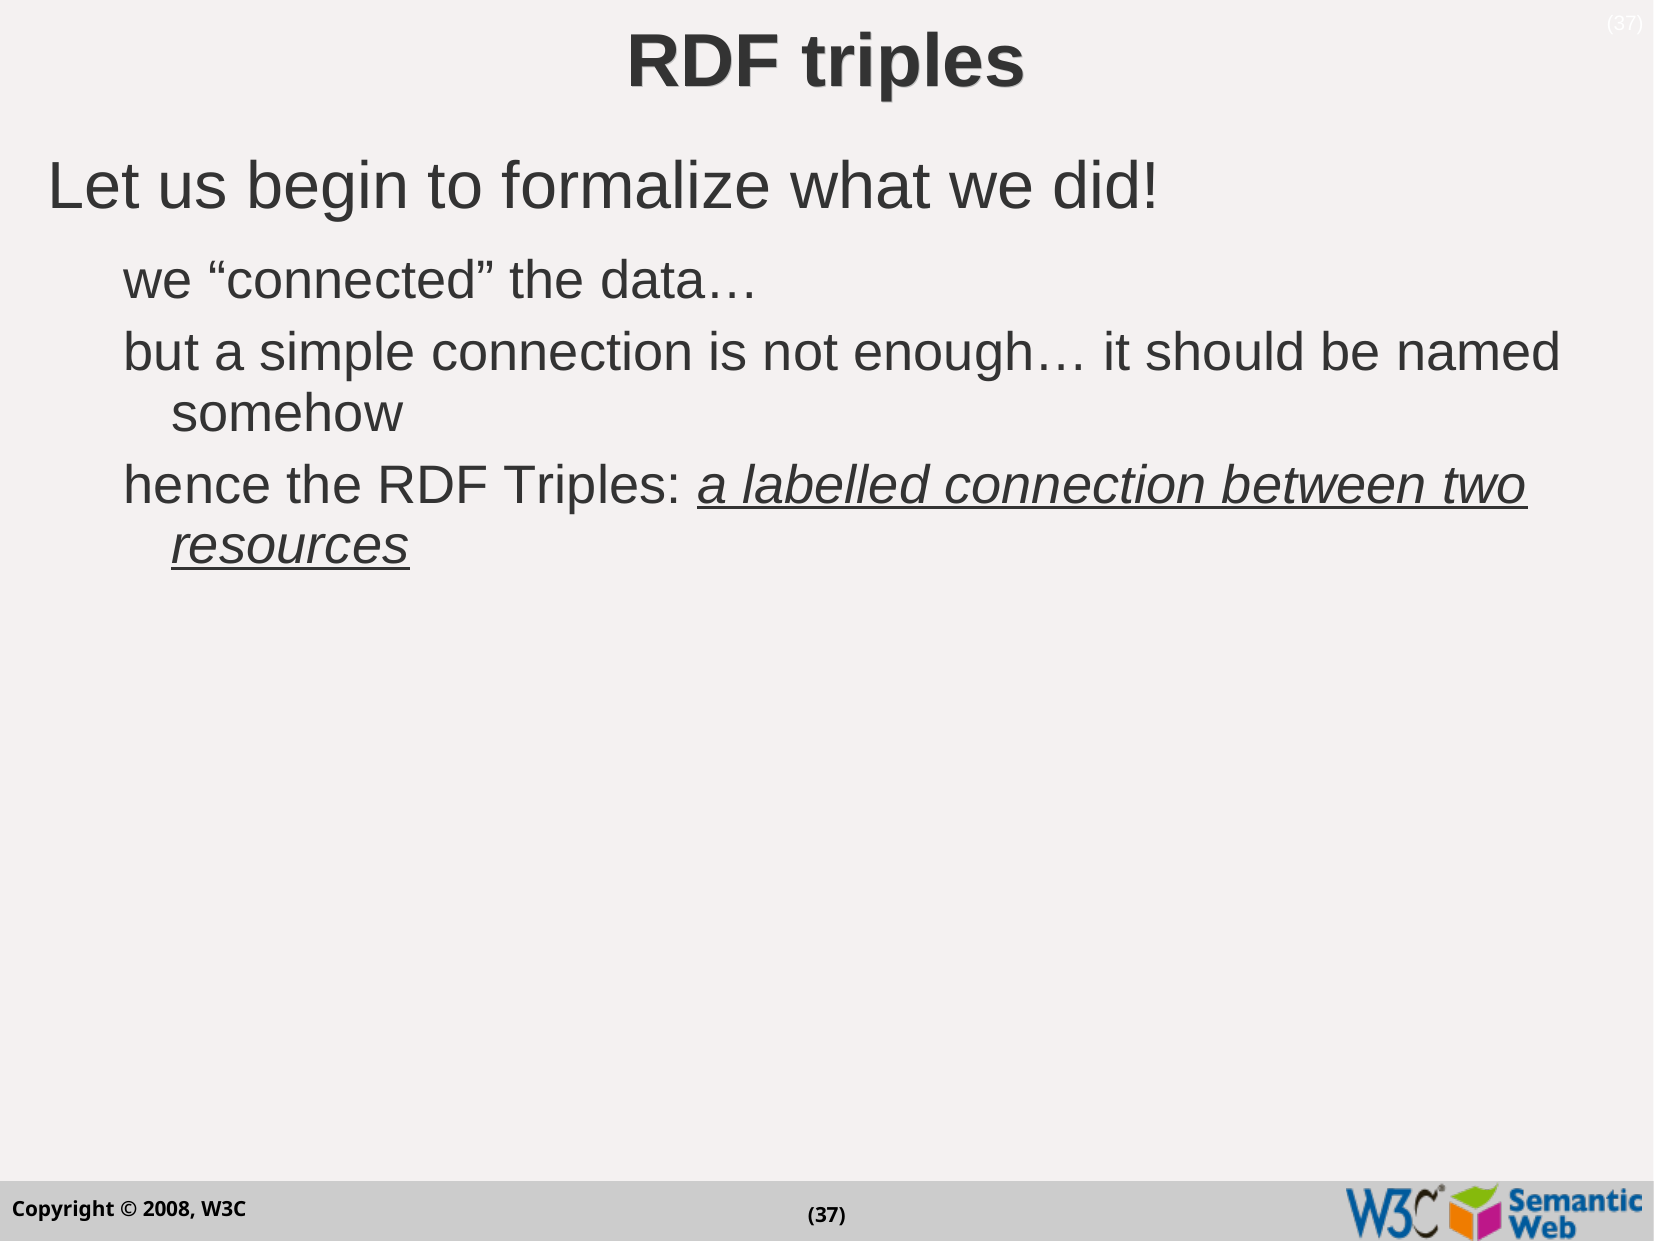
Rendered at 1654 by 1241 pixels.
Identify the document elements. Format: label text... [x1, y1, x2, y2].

list Let us begin to formalize what we did! we “connected” the data… but a simple connection is not enough… it should be named somehow hence the RDF Triples: a labelled connection between two resources [29, 147, 1624, 1134]
picture [1346, 1181, 1642, 1241]
title RDF triples [0, 0, 1654, 119]
